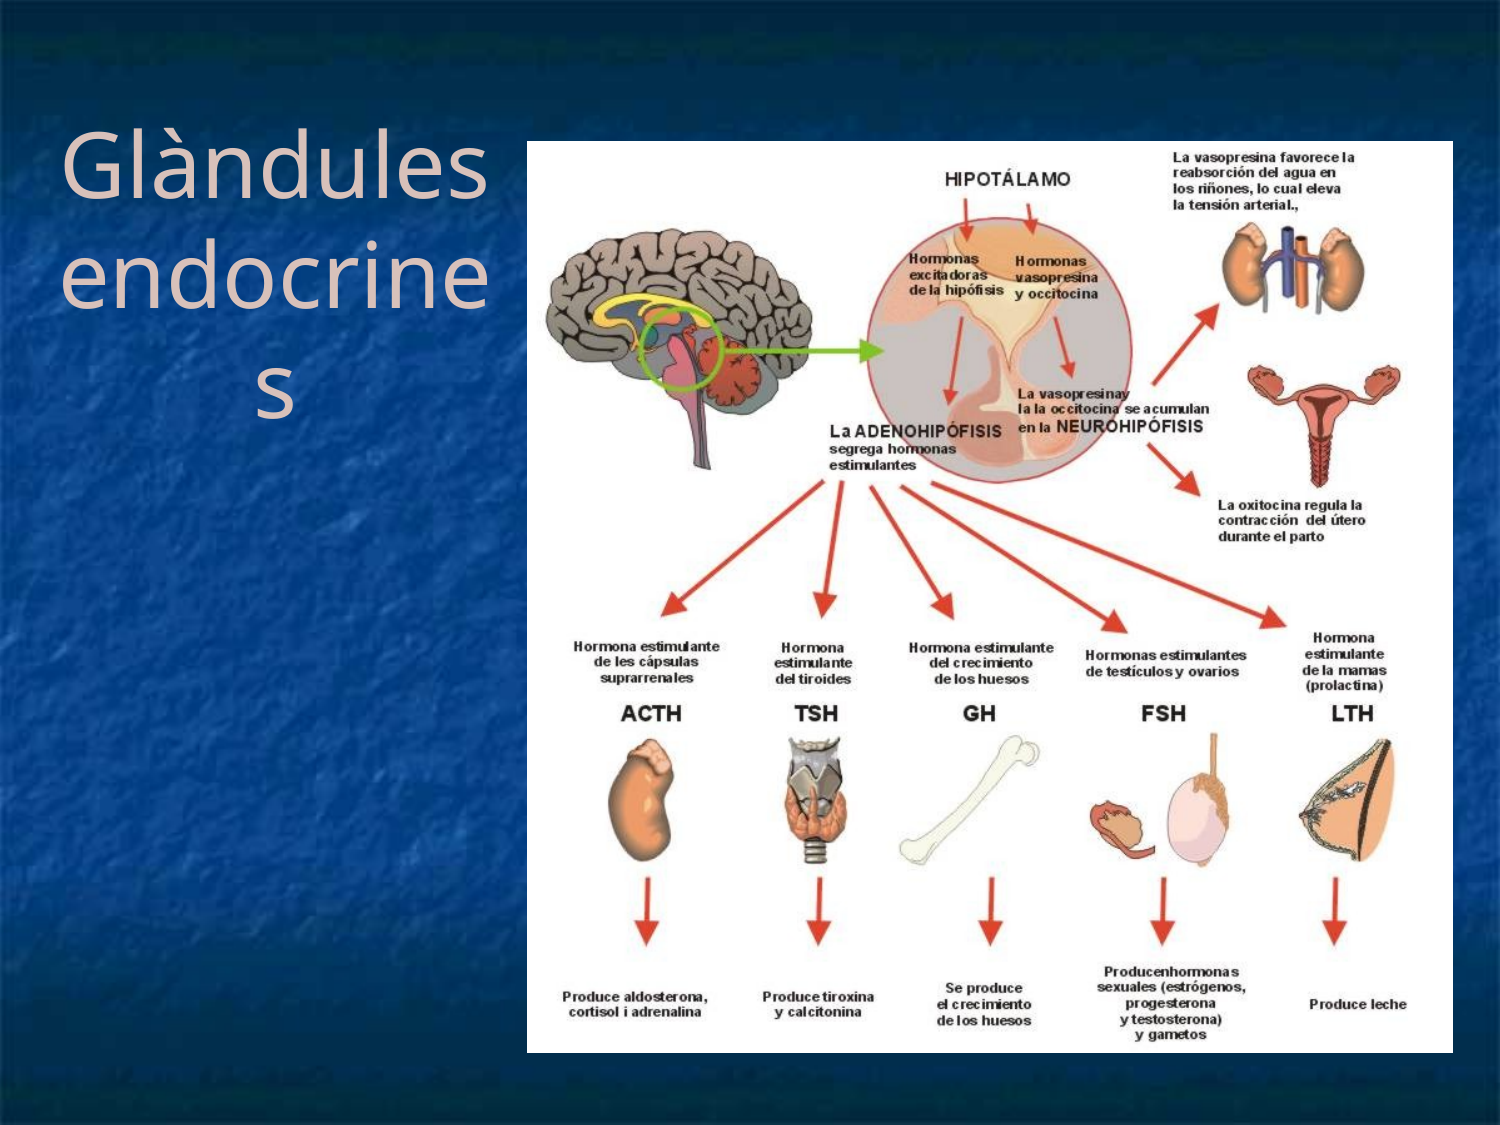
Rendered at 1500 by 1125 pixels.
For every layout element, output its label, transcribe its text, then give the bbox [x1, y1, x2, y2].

title Glàndules endocrines [35, 154, 516, 390]
picture [0, 0, 1500, 1125]
